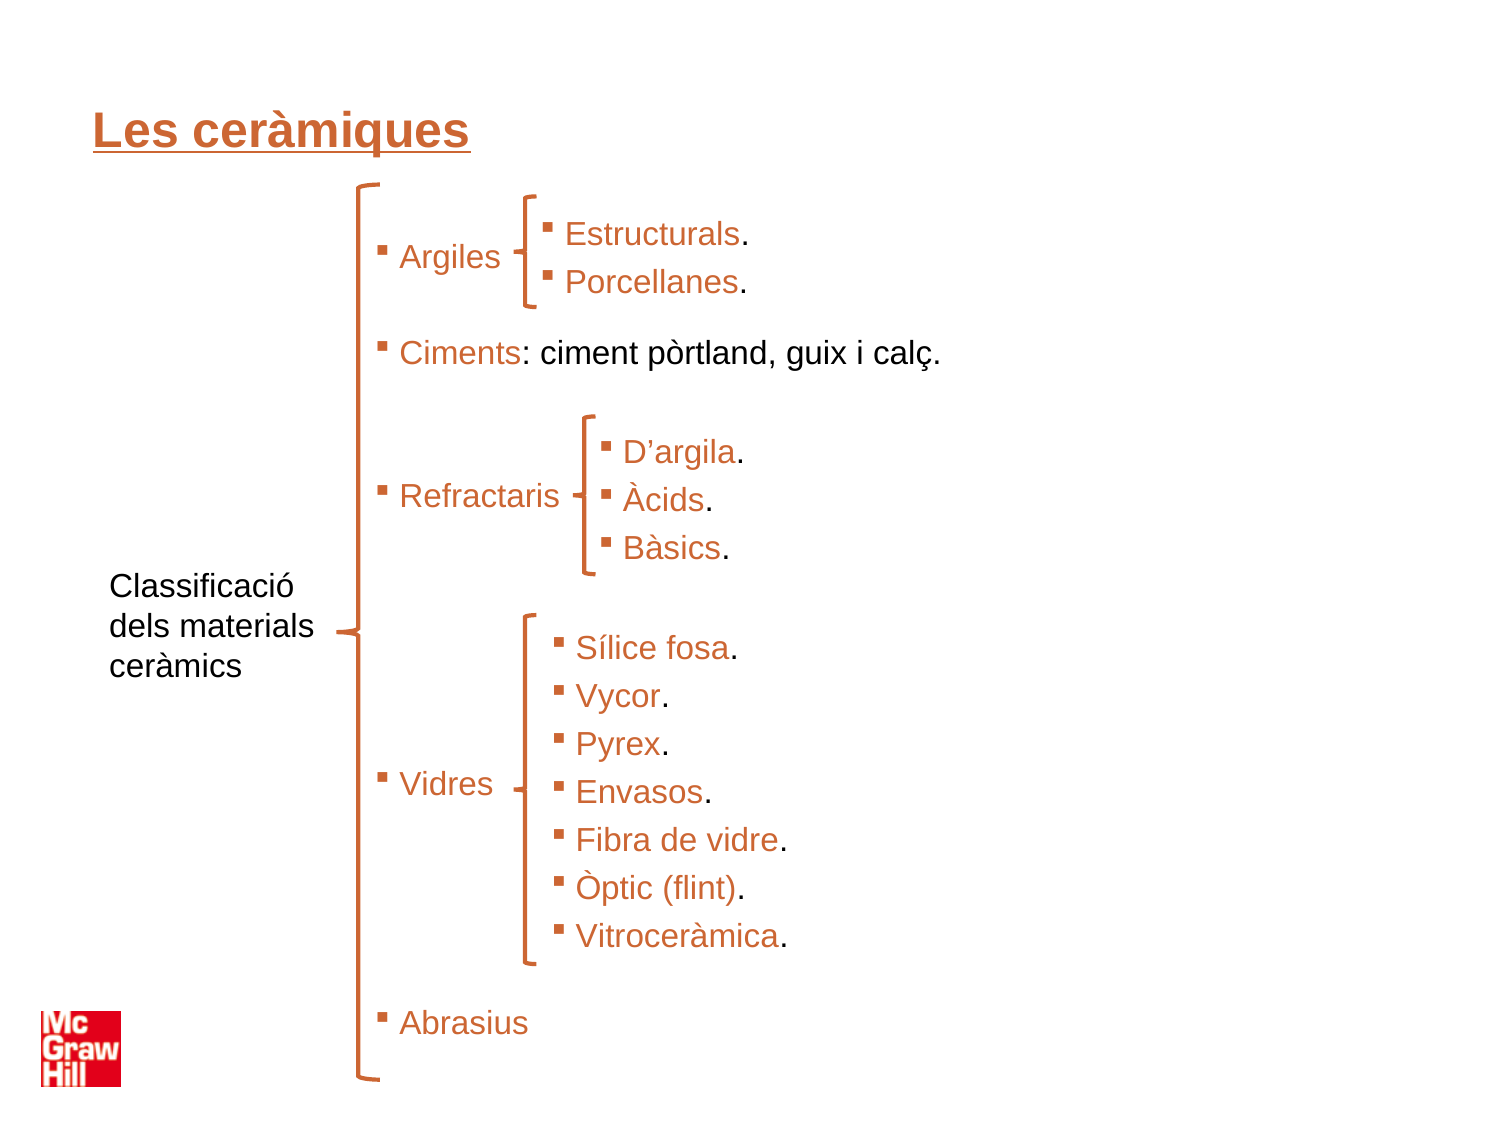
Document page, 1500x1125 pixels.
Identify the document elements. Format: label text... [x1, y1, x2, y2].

text_box Sílice fosa. Vycor. Pyrex. Envasos. Fibra de vidre. Òptic (flint). Vitroceràmica. [536, 610, 816, 962]
chart [41, 1011, 121, 1087]
text_box Classificació dels materials ceràmics [94, 556, 331, 692]
text_box D’argila. Àcids. Bàsics. [583, 414, 773, 574]
text_box Les ceràmiques [78, 90, 1483, 166]
text_box Argiles Ciments: ciment pòrtland, guix i calç. Refractaris Vidres Abrasius [360, 219, 1375, 1050]
text_box Estructurals. Porcellanes. [525, 196, 787, 308]
